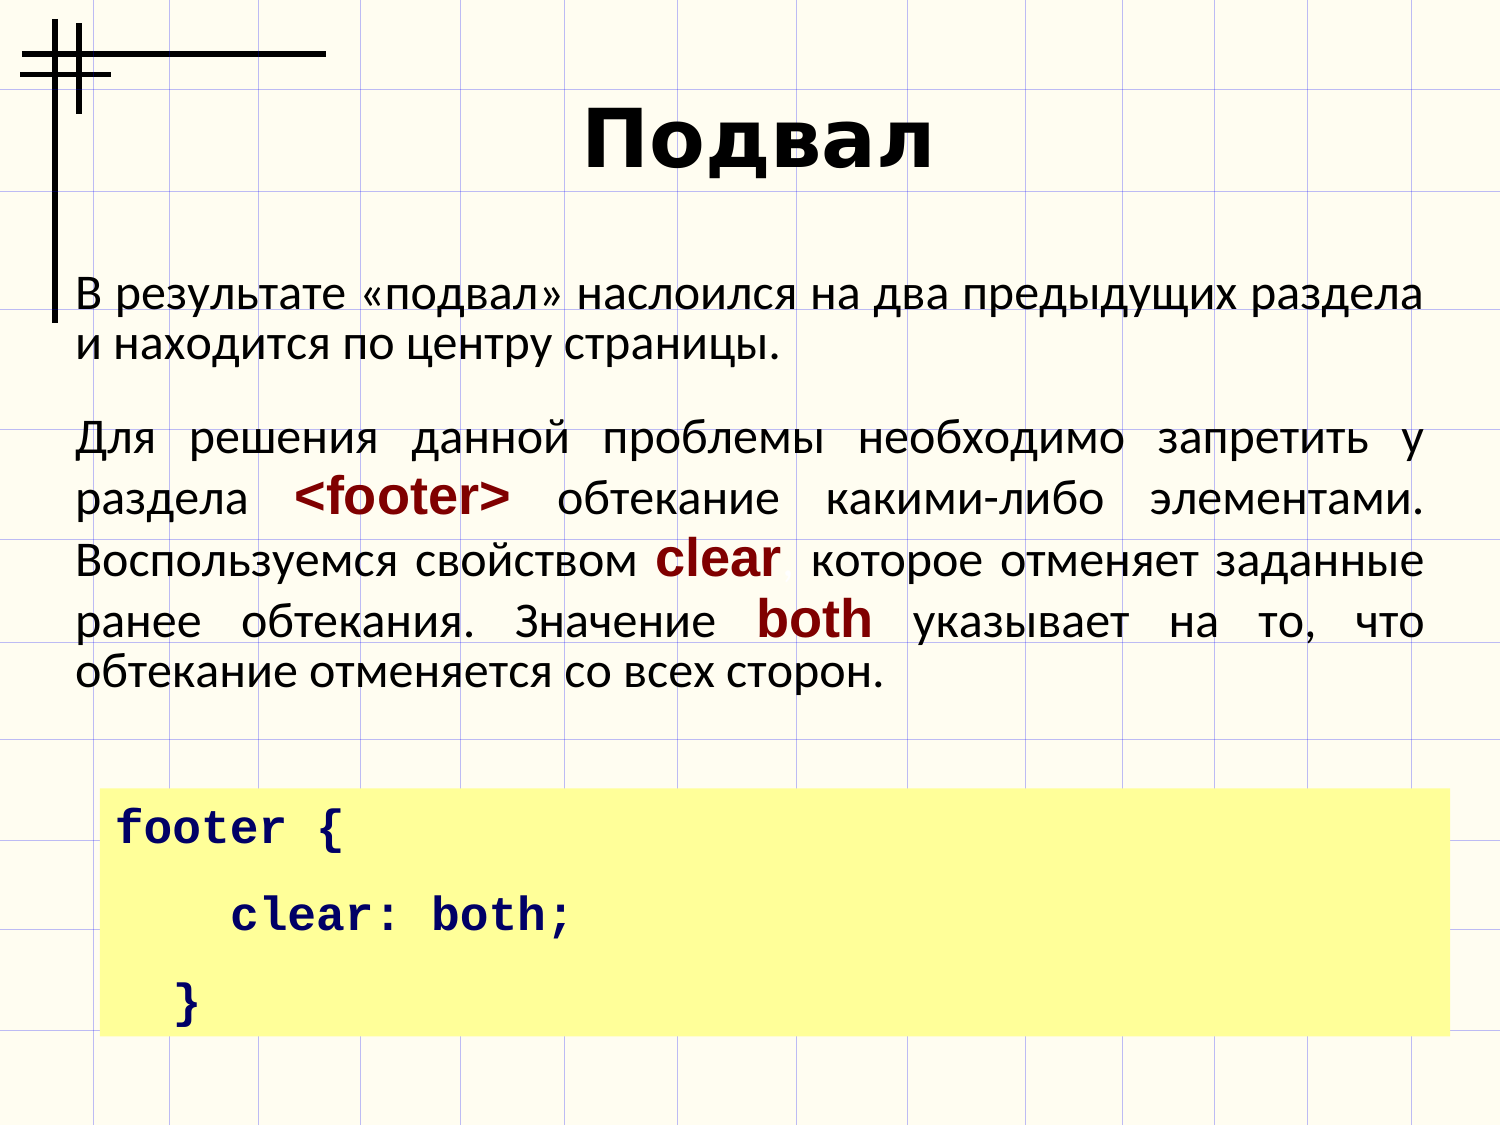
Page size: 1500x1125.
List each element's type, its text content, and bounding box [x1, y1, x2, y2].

list footer { clear: both; } [99, 788, 1451, 1037]
list В результате «подвал» наслоился на два предыдущих раздела и находится по центру страницы. Для решения данной проблемы необходимо запретить у раздела <footer> обтекание какими-либо элементами. Воспользуемся свойством clear, которое отменяет заданные ранее обтекания. Значение both указывает на то, что обтекание отменяется со всех сторон. [75, 271, 1426, 1013]
title Подвал [75, 16, 1426, 253]
